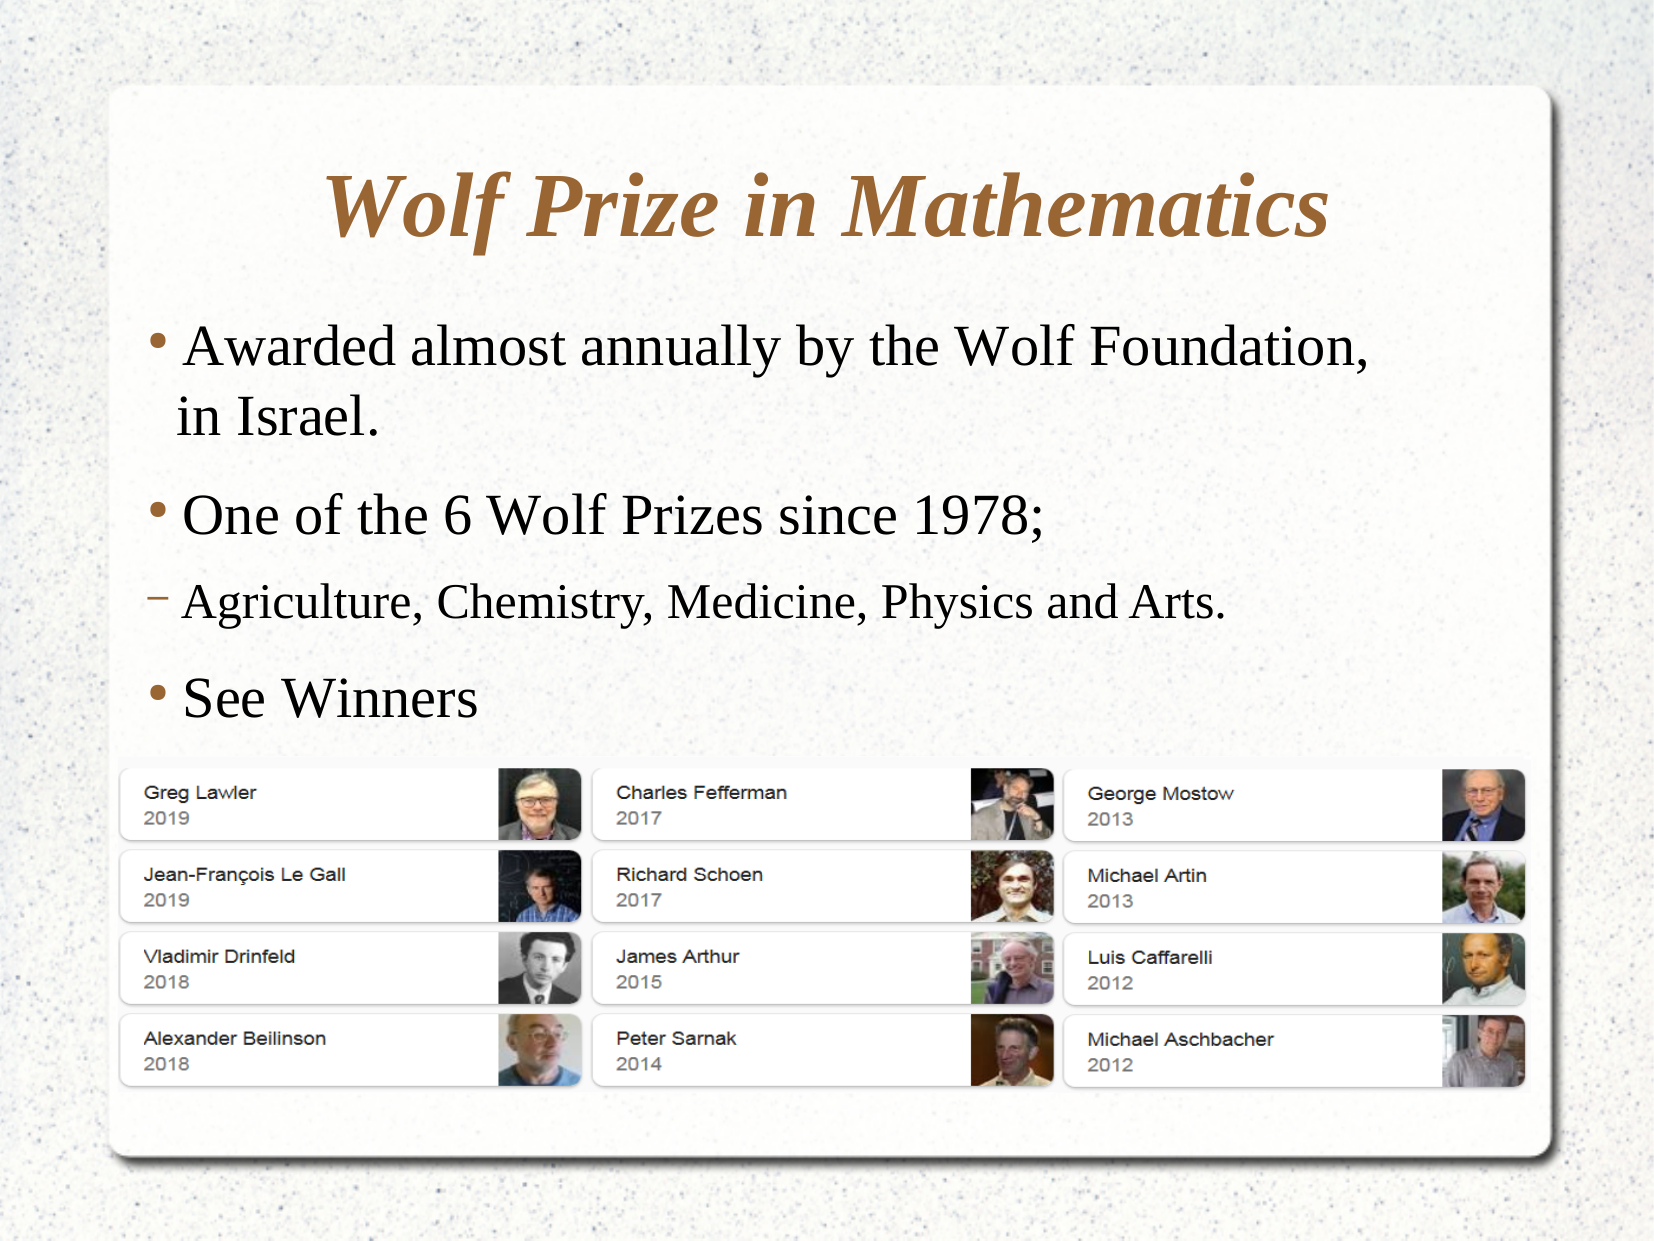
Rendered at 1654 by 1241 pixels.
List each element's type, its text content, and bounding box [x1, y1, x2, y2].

picture [117, 756, 1531, 1093]
title Wolf Prize in Mathematics [118, 96, 1536, 304]
list Awarded almost annually by the Wolf Foundation, in Israel. One of the 6 Wolf Prizes since 1978; Agriculture, Chemistry, Medicine, Physics and Arts. See Winners [147, 307, 1506, 736]
